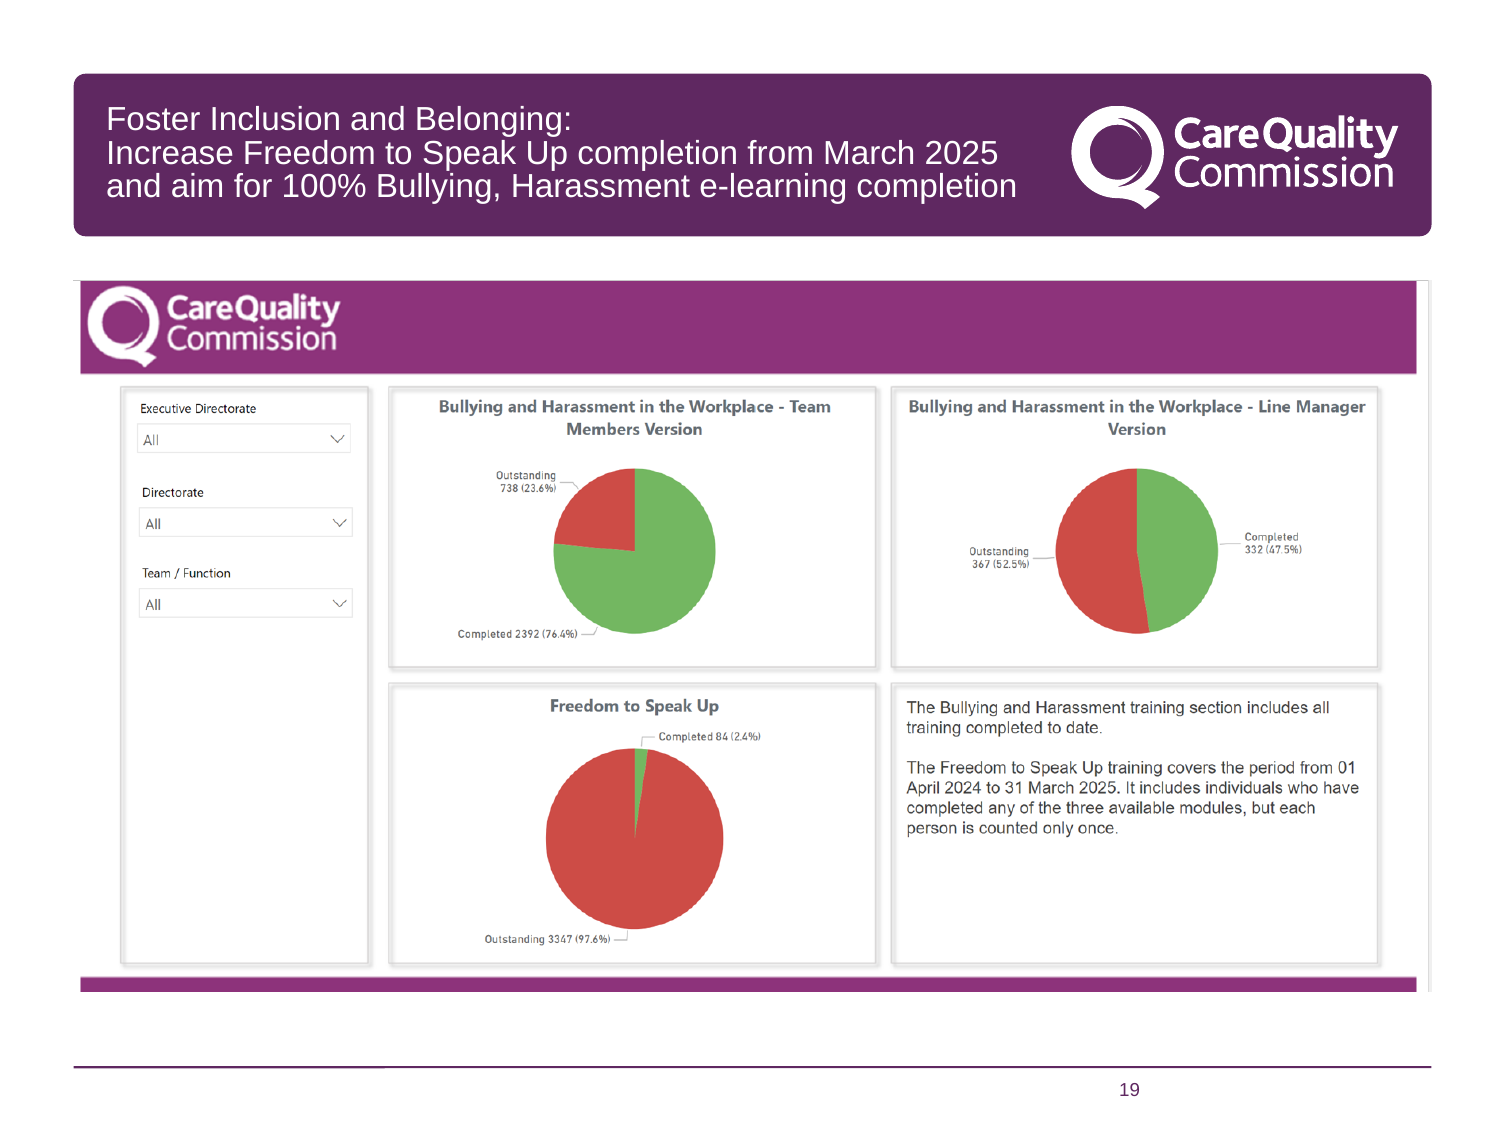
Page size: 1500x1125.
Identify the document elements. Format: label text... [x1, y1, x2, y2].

title Foster Inclusion and Belonging: Increase Freedom to Speak Up completion from March 2025 and aim for 100% Bullying, Harassment e-learning completion [106, 79, 1022, 229]
picture [73, 280, 1432, 992]
text_box 19 [1119, 1025, 1432, 1101]
